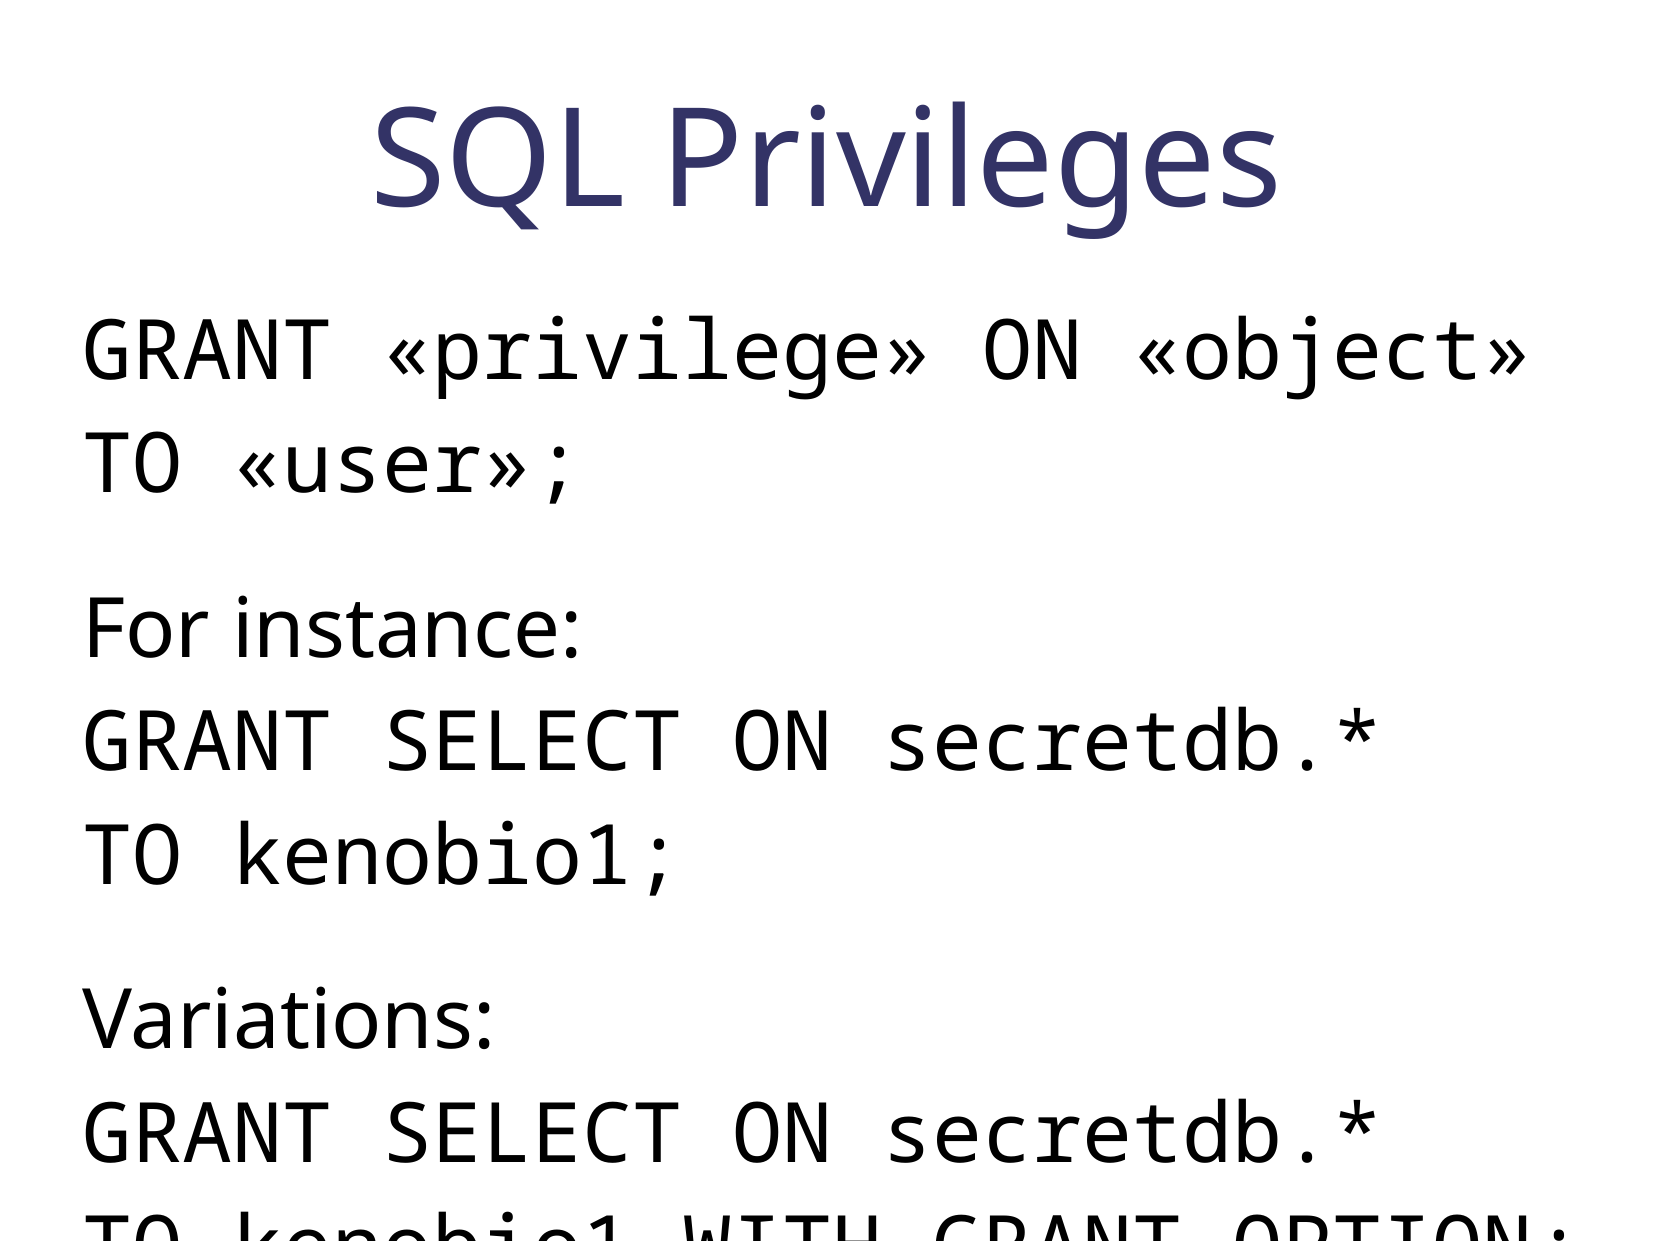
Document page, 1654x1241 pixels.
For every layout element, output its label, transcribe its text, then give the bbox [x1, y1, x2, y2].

subtitle GRANT «privilege» ON «object» TO «user»; For instance: GRANT SELECT ON secretdb.* TO kenobio1; Variations: GRANT SELECT ON secretdb.* TO kenobio1 WITH GRANT OPTION; [82, 290, 1654, 1129]
title SQL Privileges [82, 56, 1571, 250]
